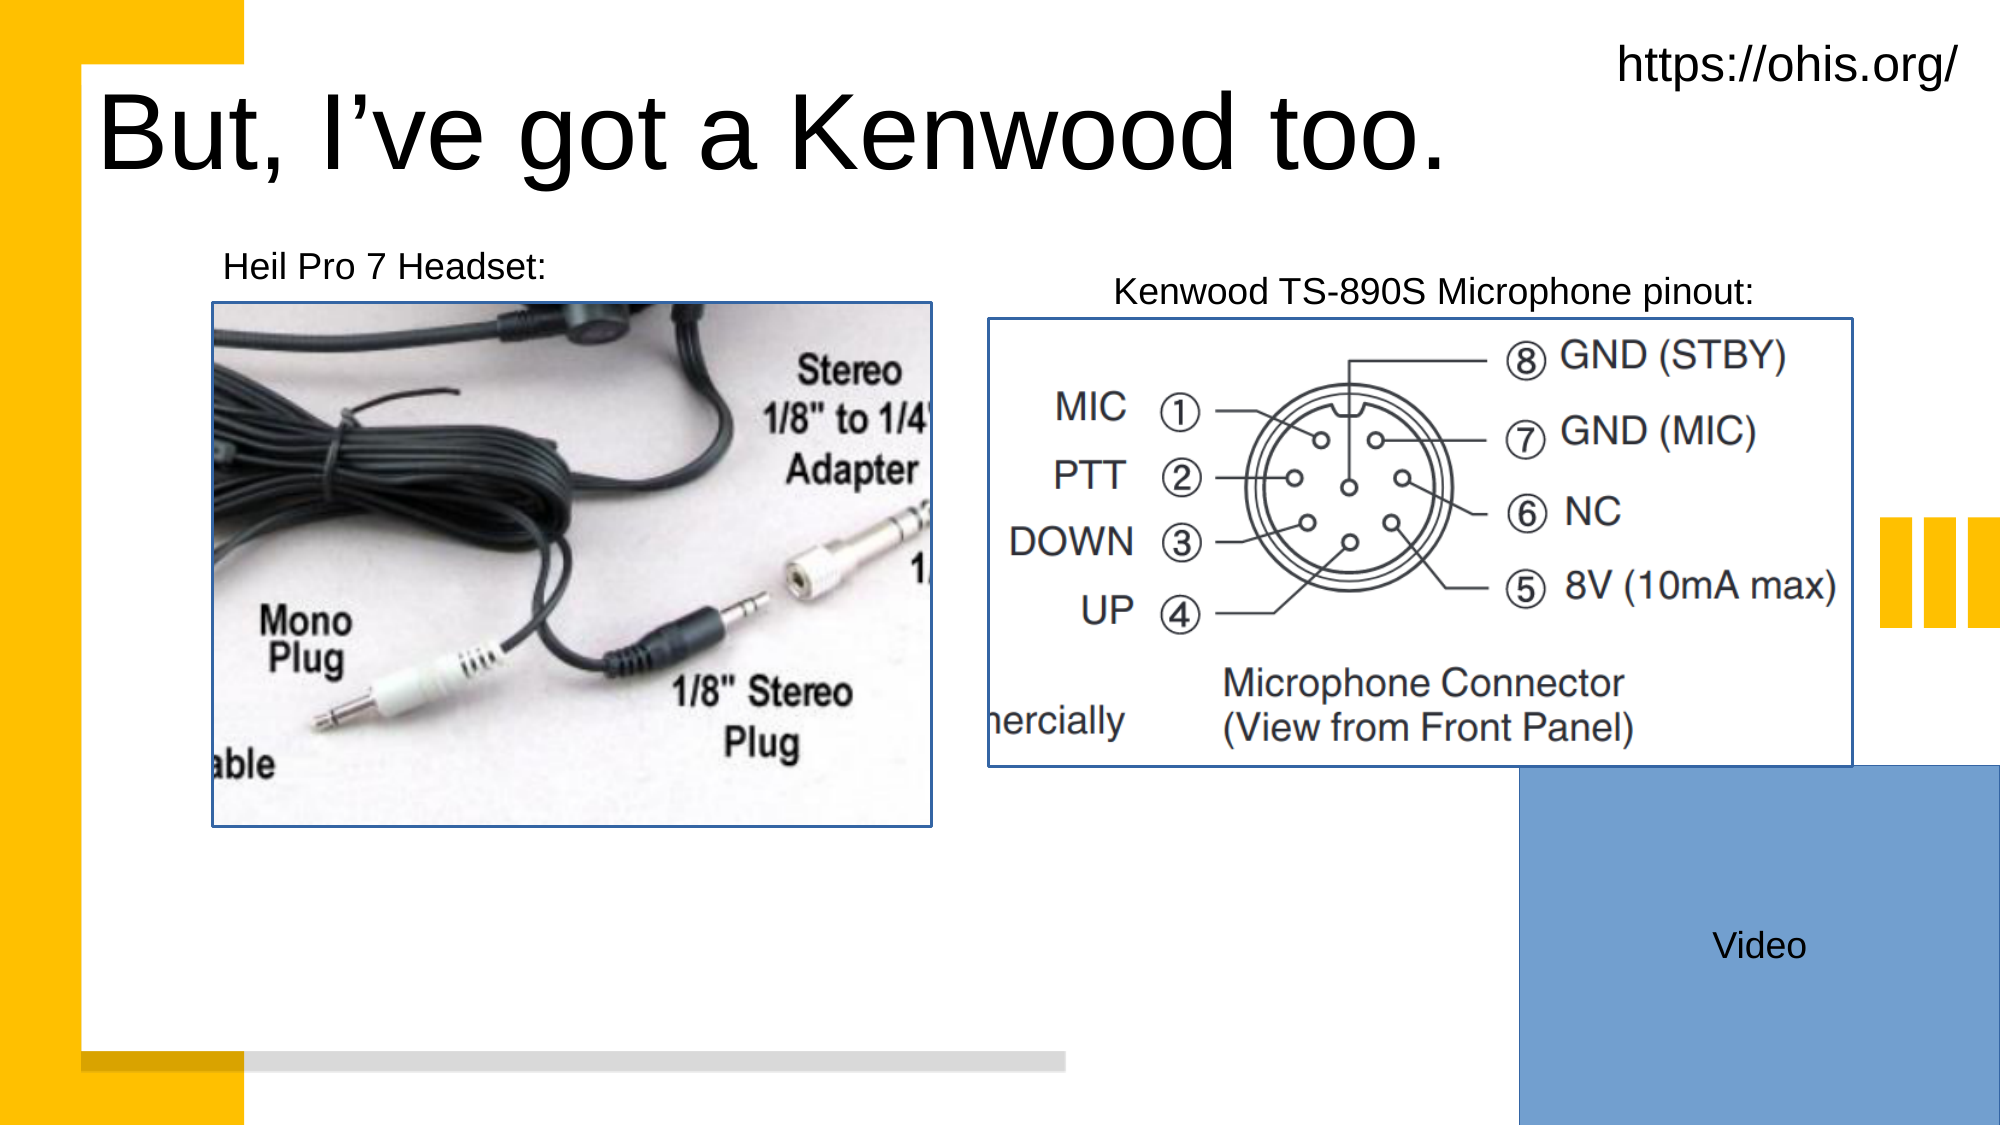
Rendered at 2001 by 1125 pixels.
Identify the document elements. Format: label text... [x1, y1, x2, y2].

text_box Kenwood TS-890S Microphone pinout: [1098, 262, 1771, 317]
text_box [0, 0, 2000, 1125]
text_box Heil Pro 7 Headset: [207, 238, 563, 296]
text_box Video [1519, 765, 2000, 1125]
picture [214, 303, 931, 826]
text_box But, I’ve got a Kenwood too. [81, 64, 1921, 201]
text_box https://ohis.org/ [1590, 29, 1974, 105]
picture [990, 319, 1851, 766]
